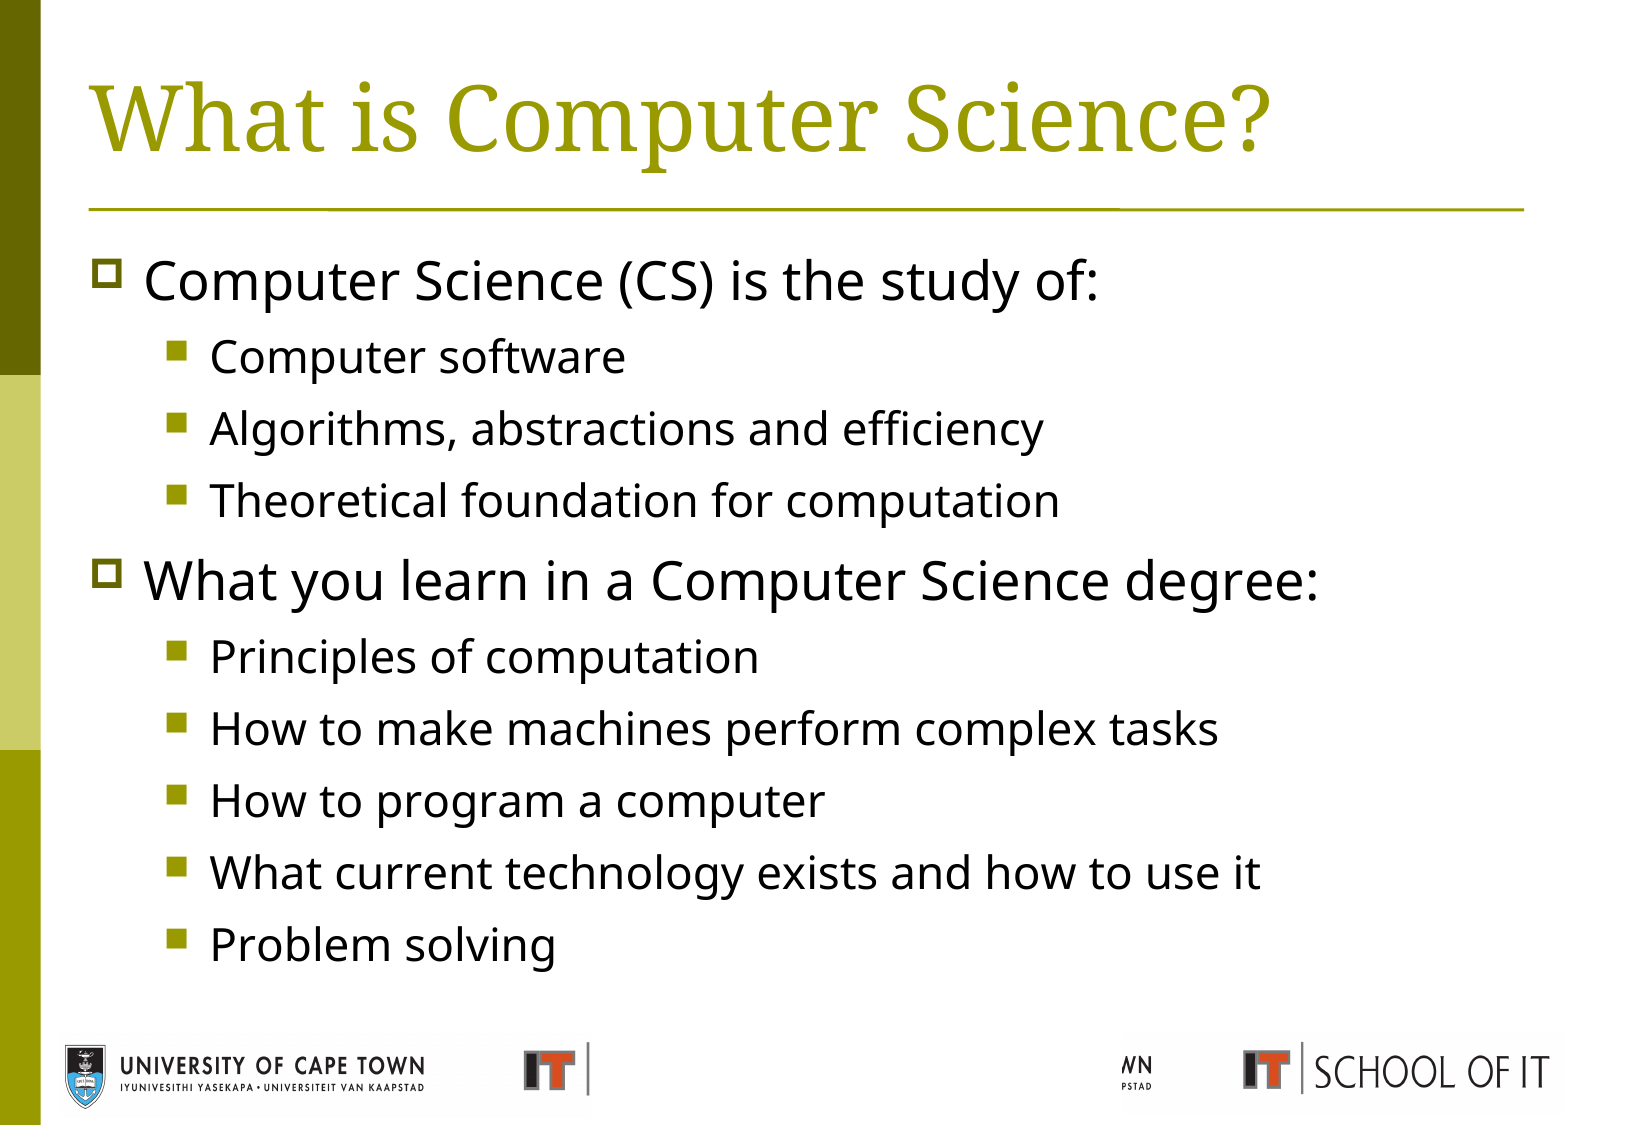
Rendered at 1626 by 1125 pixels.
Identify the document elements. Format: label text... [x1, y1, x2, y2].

title What is Computer Science? [73, 11, 1536, 178]
list Computer Science (CS) is the study of: Computer software Algorithms, abstractions and efficiency Theoretical foundation for computation What you learn in a Computer Science degree: Principles of computation How to make machines perform complex tasks How to program a computer What current technology exists and how to use it Problem solving [73, 233, 1536, 975]
